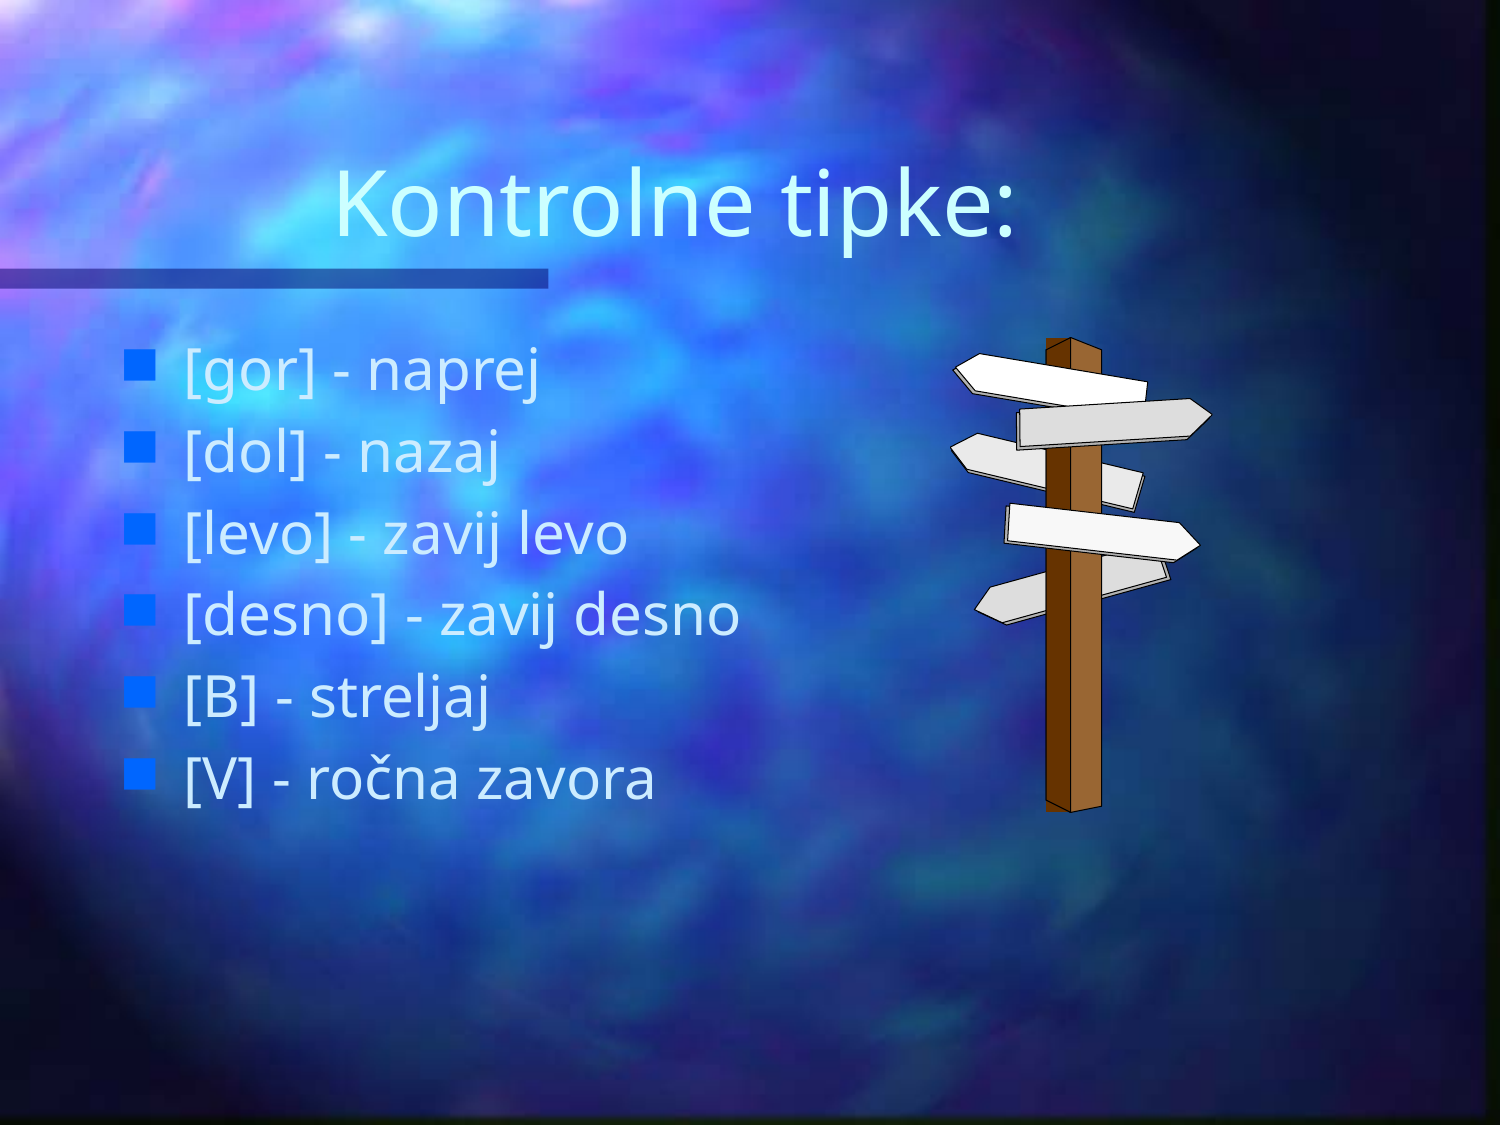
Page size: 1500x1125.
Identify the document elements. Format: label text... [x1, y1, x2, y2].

title Kontrolne tipke: [37, 75, 1313, 263]
picture [0, 0, 1500, 1125]
list [gor] - naprej [dol] - nazaj [levo] - zavij levo [desno] - zavij desno [B] - streljaj [V] - ročna zavora [112, 324, 800, 1000]
